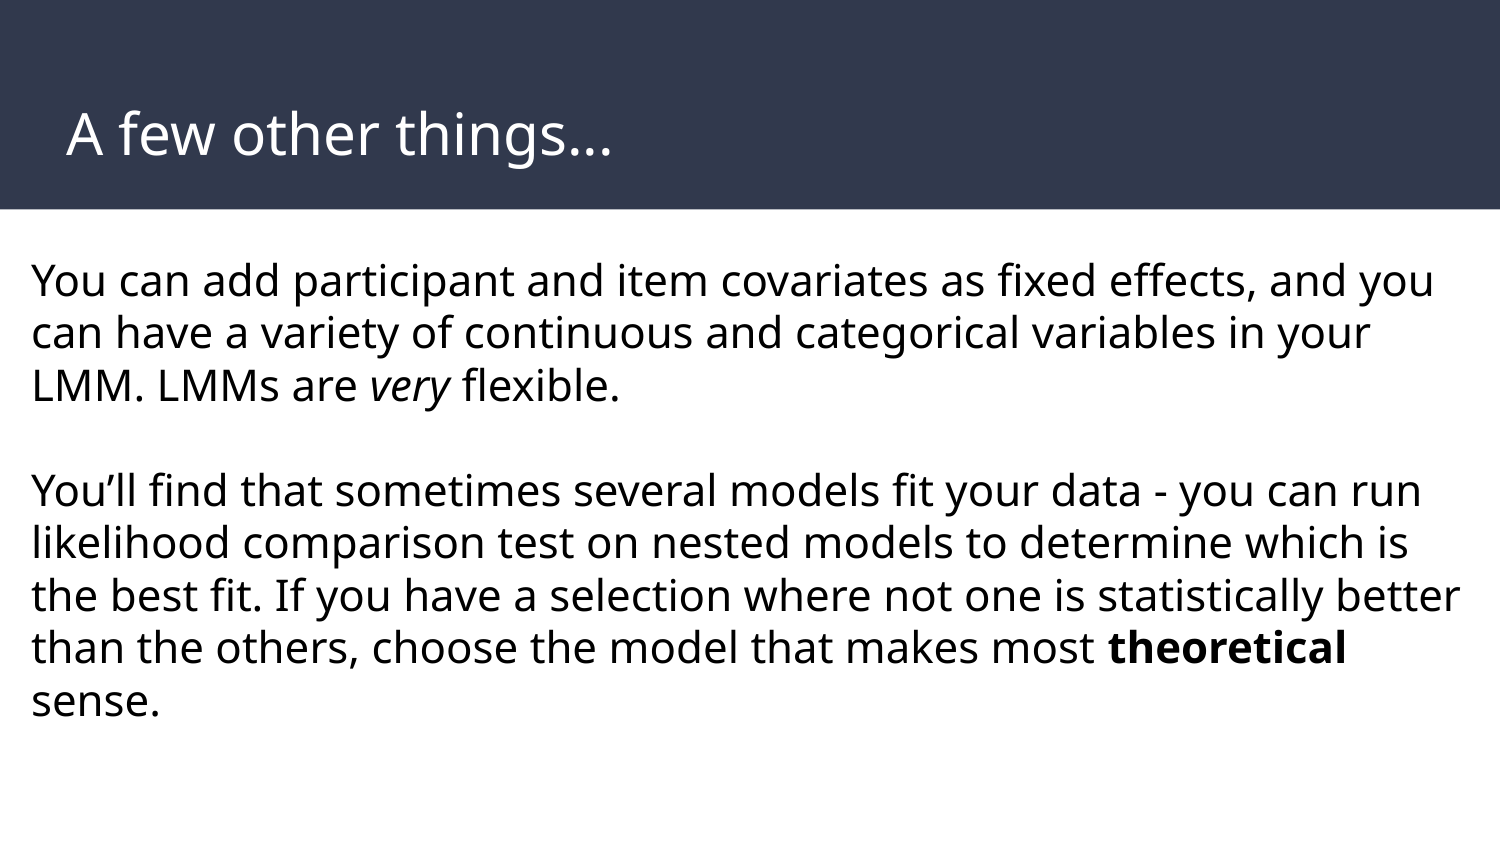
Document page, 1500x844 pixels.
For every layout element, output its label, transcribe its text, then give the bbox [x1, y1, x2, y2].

title A few other things... [51, 82, 1449, 185]
text_box You can add participant and item covariates as fixed effects, and you can have a variety of continuous and categorical variables in your LMM. LMMs are very flexible. You’ll find that sometimes several models fit your data - you can run likelihood comparison test on nested models to determine which is the best fit. If you have a selection where not one is statistically better than the others, choose the model that makes most theoretical sense. [16, 237, 1482, 823]
